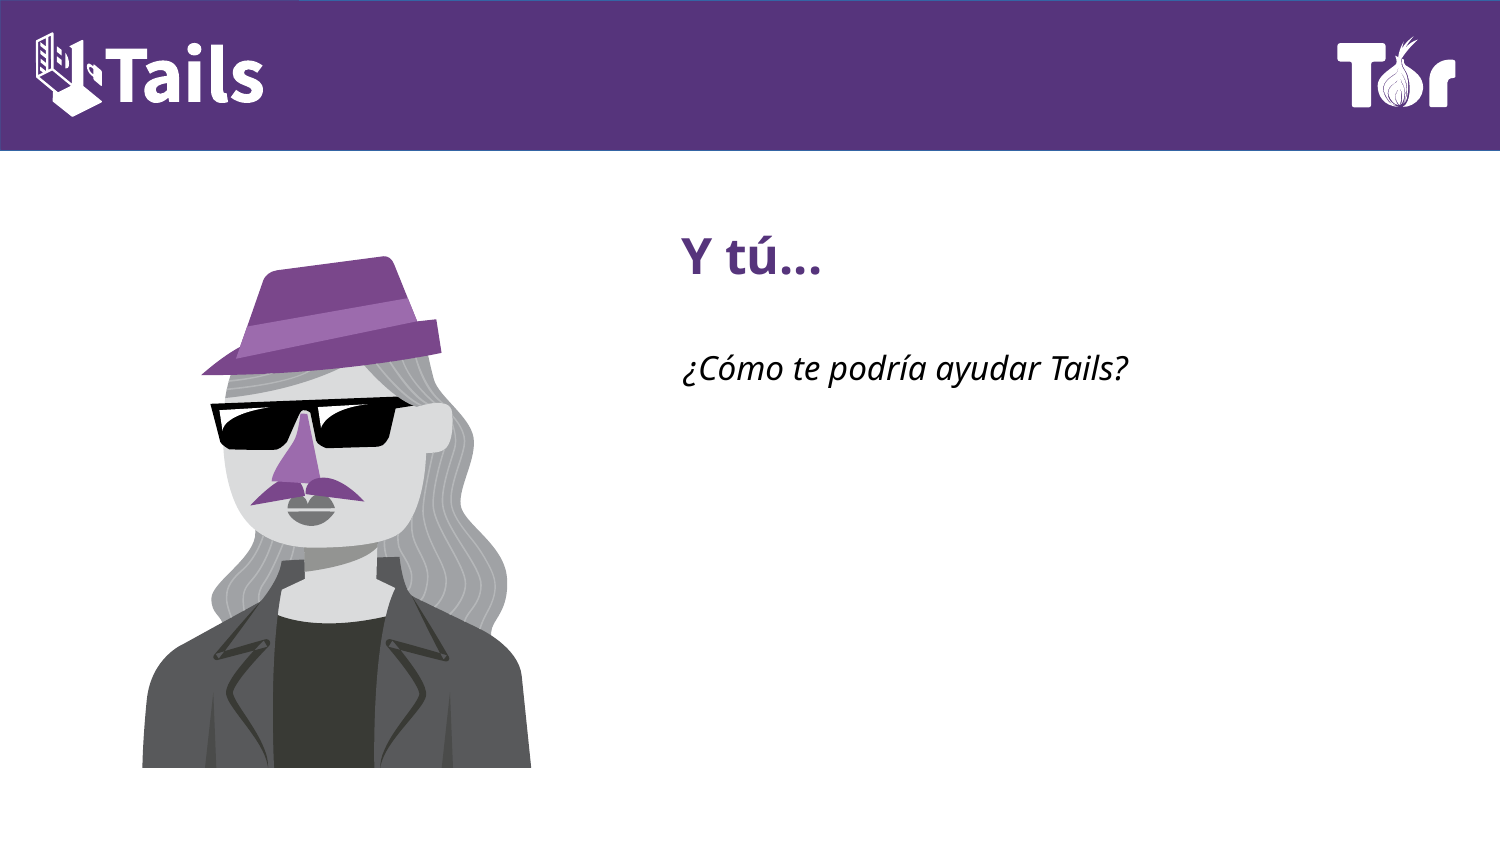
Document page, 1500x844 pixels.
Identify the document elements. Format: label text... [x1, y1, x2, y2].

text_box ¿Cómo te podría ayudar Tails? [669, 337, 1457, 593]
picture [63, 221, 611, 768]
title Y tú... [680, 192, 1463, 319]
